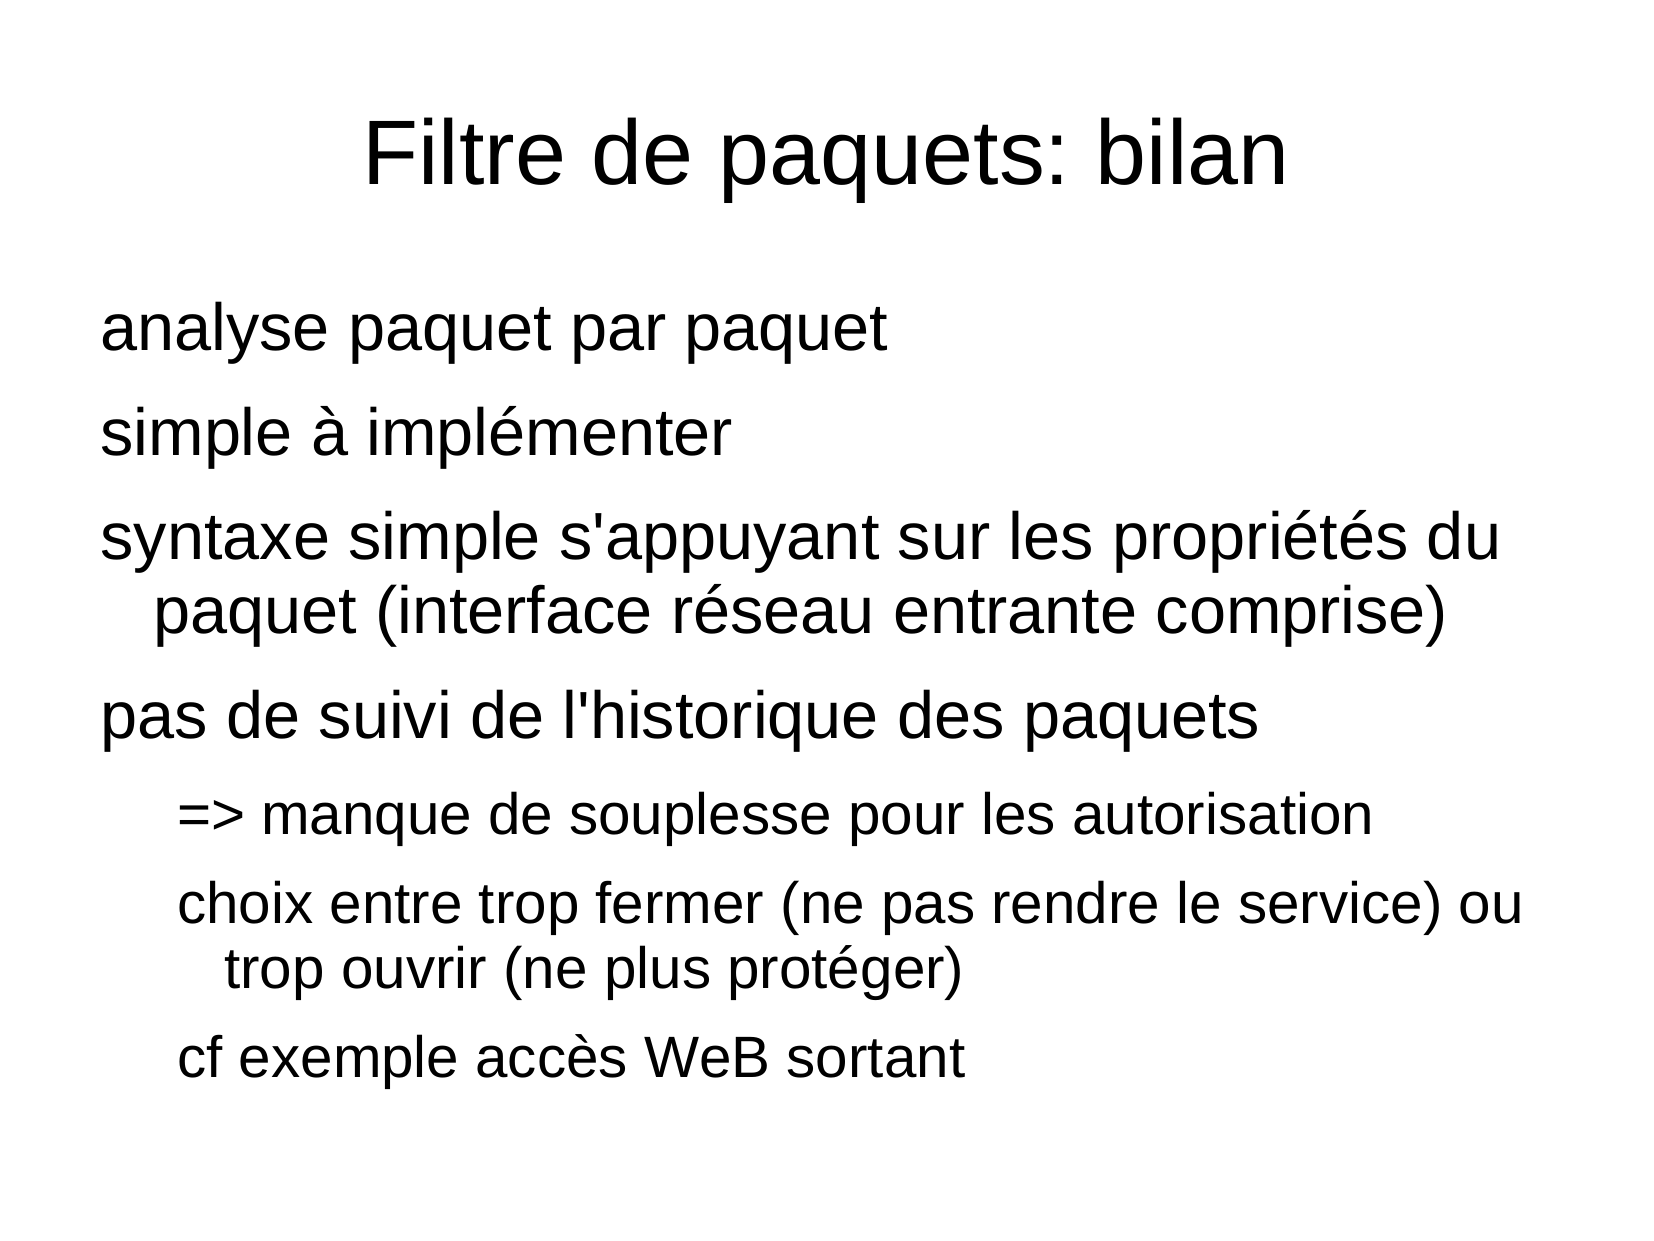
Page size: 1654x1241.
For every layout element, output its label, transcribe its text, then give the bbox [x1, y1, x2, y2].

list analyse paquet par paquet simple à implémenter syntaxe simple s'appuyant sur les propriétés du paquet (interface réseau entrante comprise) pas de suivi de l'historique des paquets => manque de souplesse pour les autorisation choix entre trop fermer (ne pas rendre le service) ou trop ouvrir (ne plus protéger) cf exemple accès WeB sortant [82, 290, 1571, 1161]
title Filtre de paquets: bilan [82, 49, 1571, 257]
